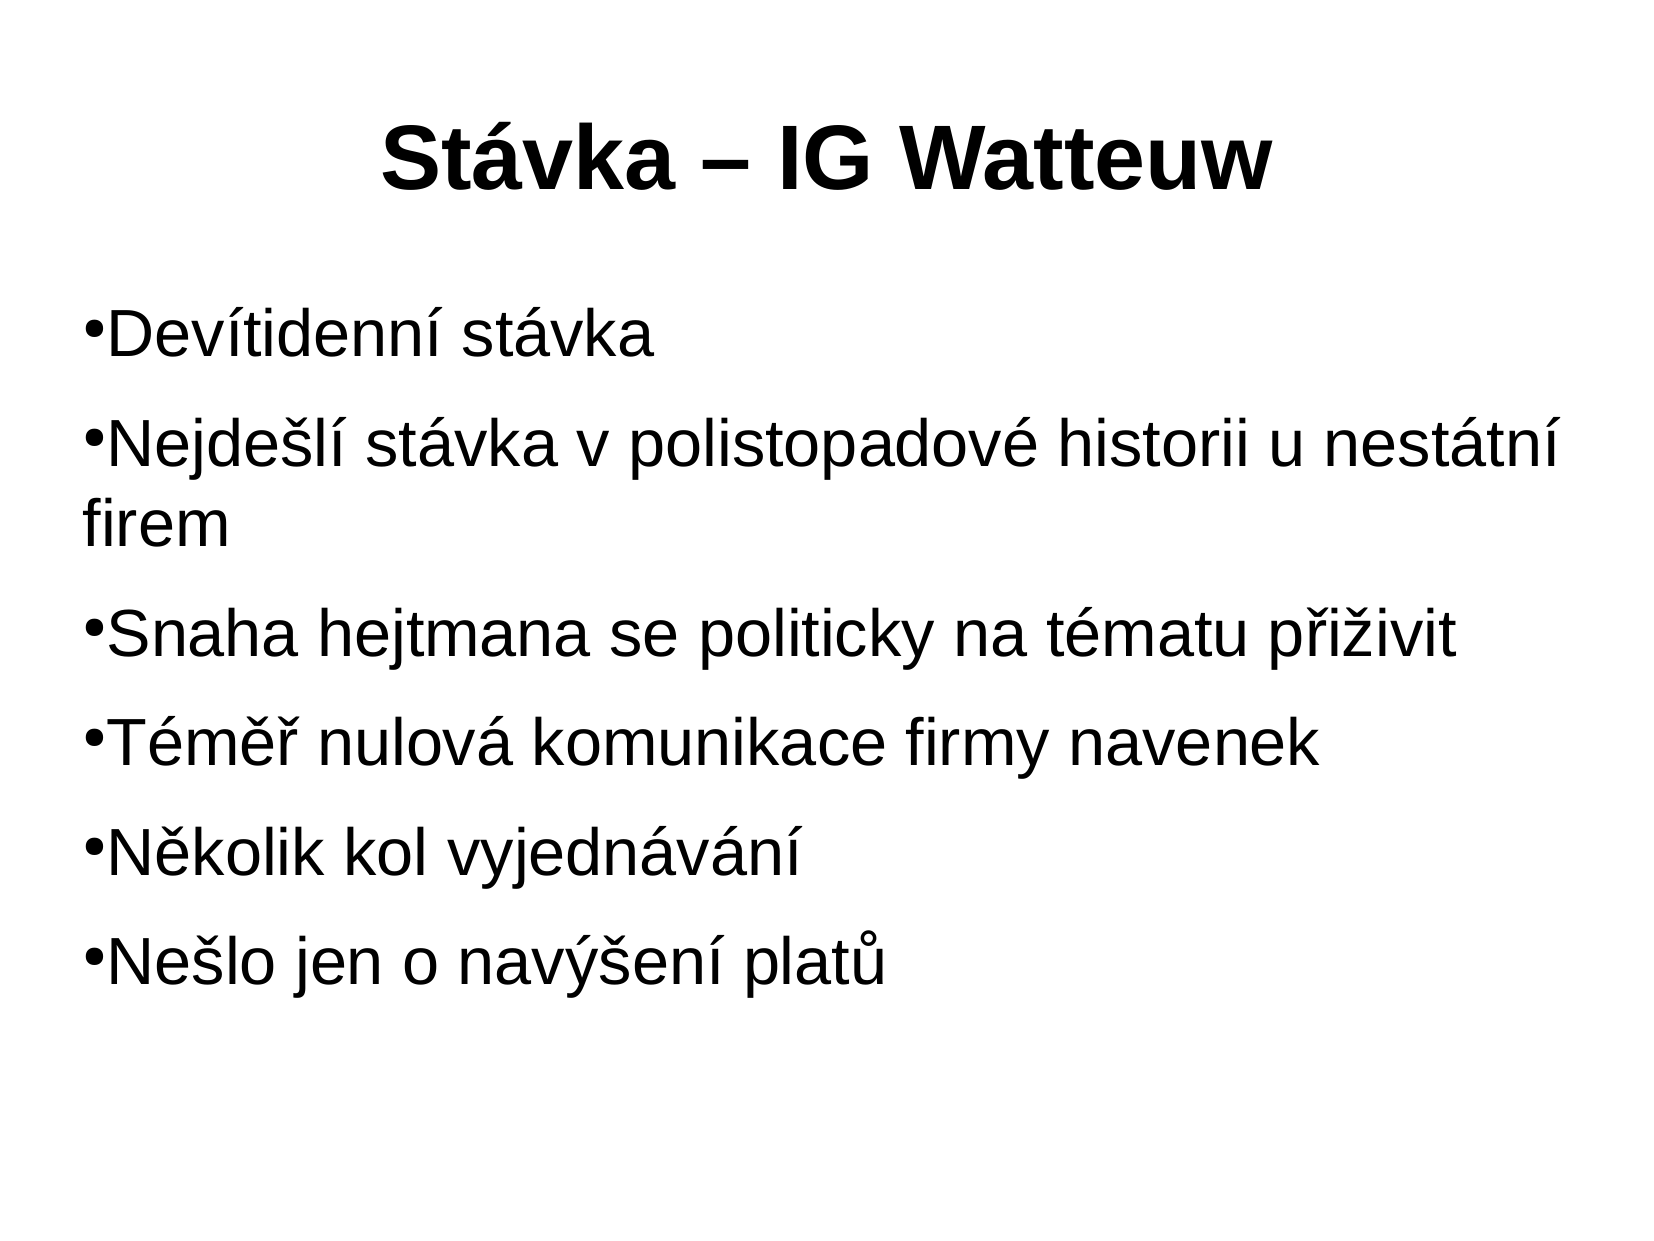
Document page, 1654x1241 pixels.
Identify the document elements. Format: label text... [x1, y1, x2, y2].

title Stávka – IG Watteuw [82, 49, 1571, 257]
list Devítidenní stávka Nejdešlí stávka v polistopadové historii u nestátní firem Snaha hejtmana se politicky na tématu přiživit Téměř nulová komunikace firmy navenek Několik kol vyjednávání Nešlo jen o navýšení platů [82, 290, 1571, 1109]
